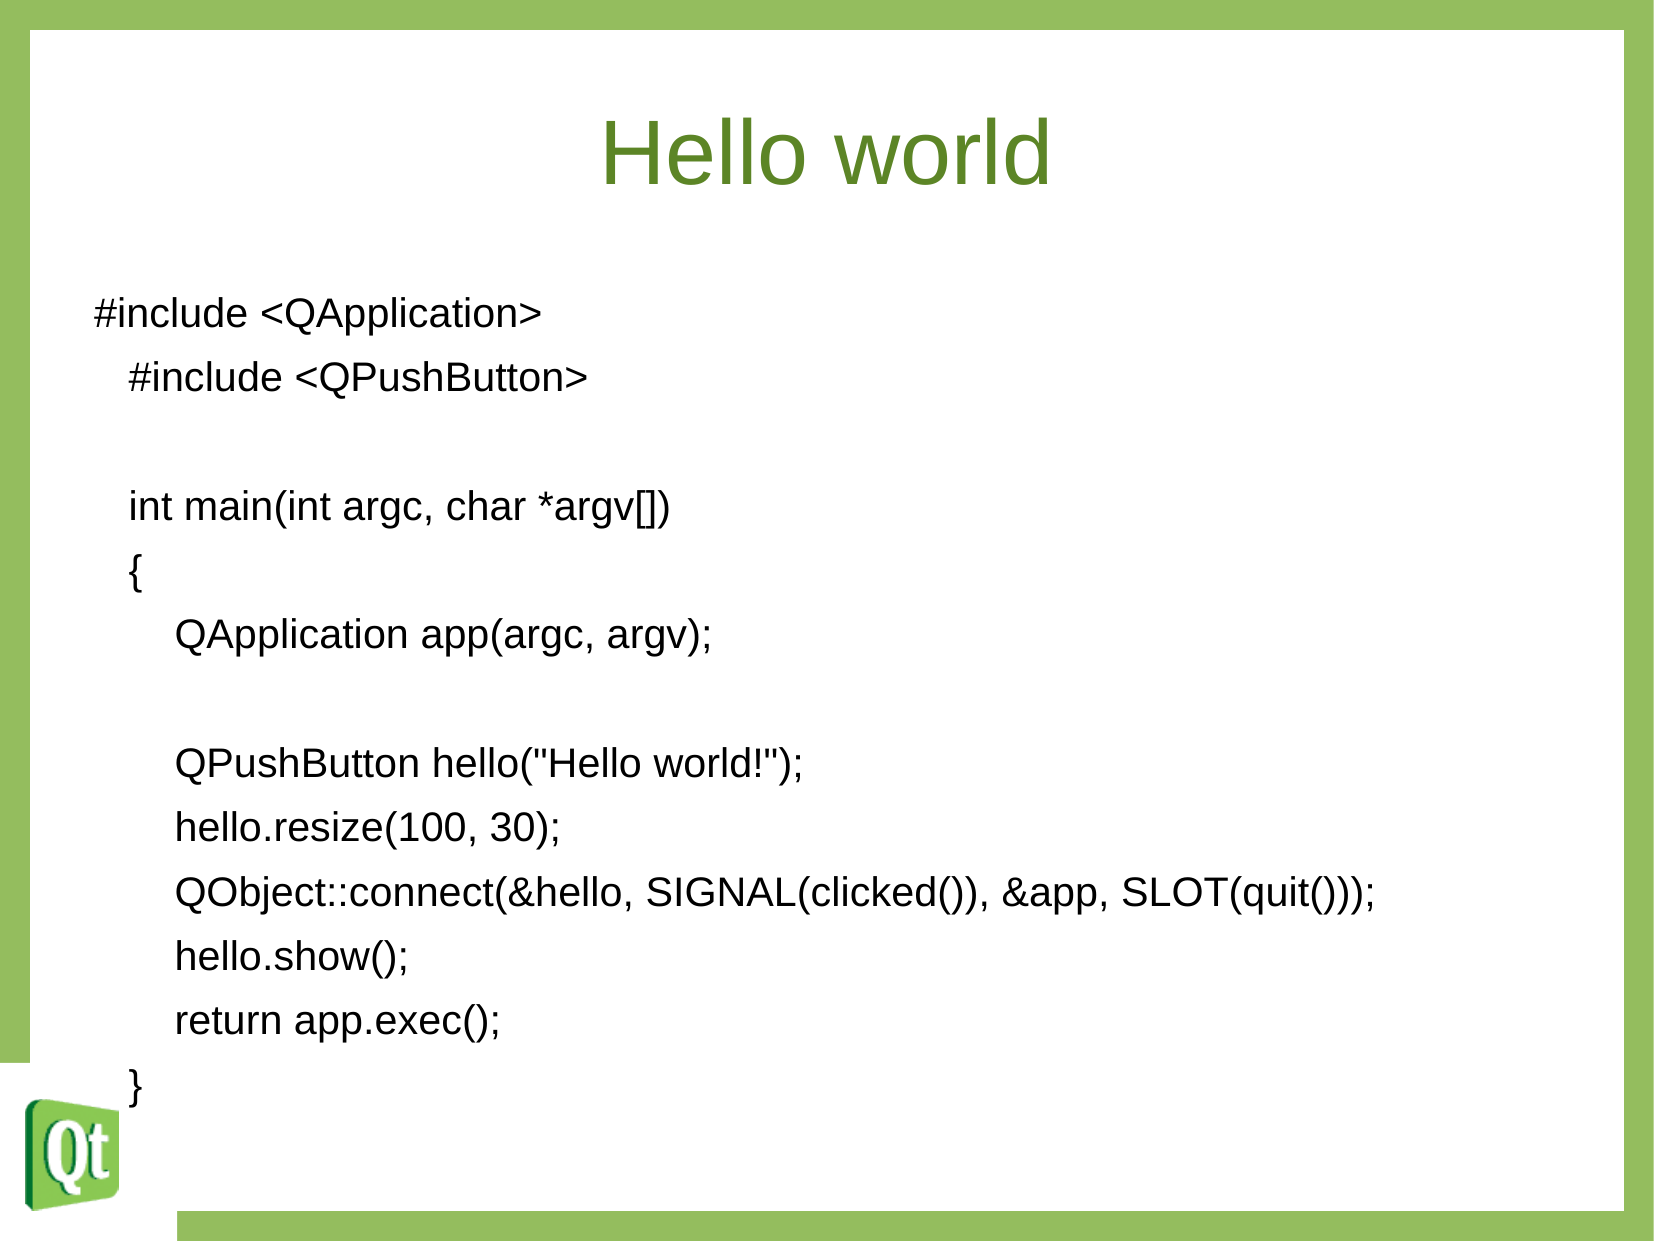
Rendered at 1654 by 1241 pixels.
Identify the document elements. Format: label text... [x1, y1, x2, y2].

title Hello world [82, 56, 1571, 250]
picture [25, 1099, 119, 1211]
list #include <QApplication> #include <QPushButton> int main(int argc, char *argv[]) { QApplication app(argc, argv); QPushButton hello("Hello world!"); hello.resize(100, 30); QObject::connect(&hello, SIGNAL(clicked()), &app, SLOT(quit())); hello.show(); return app.exec(); } [82, 290, 1571, 1109]
